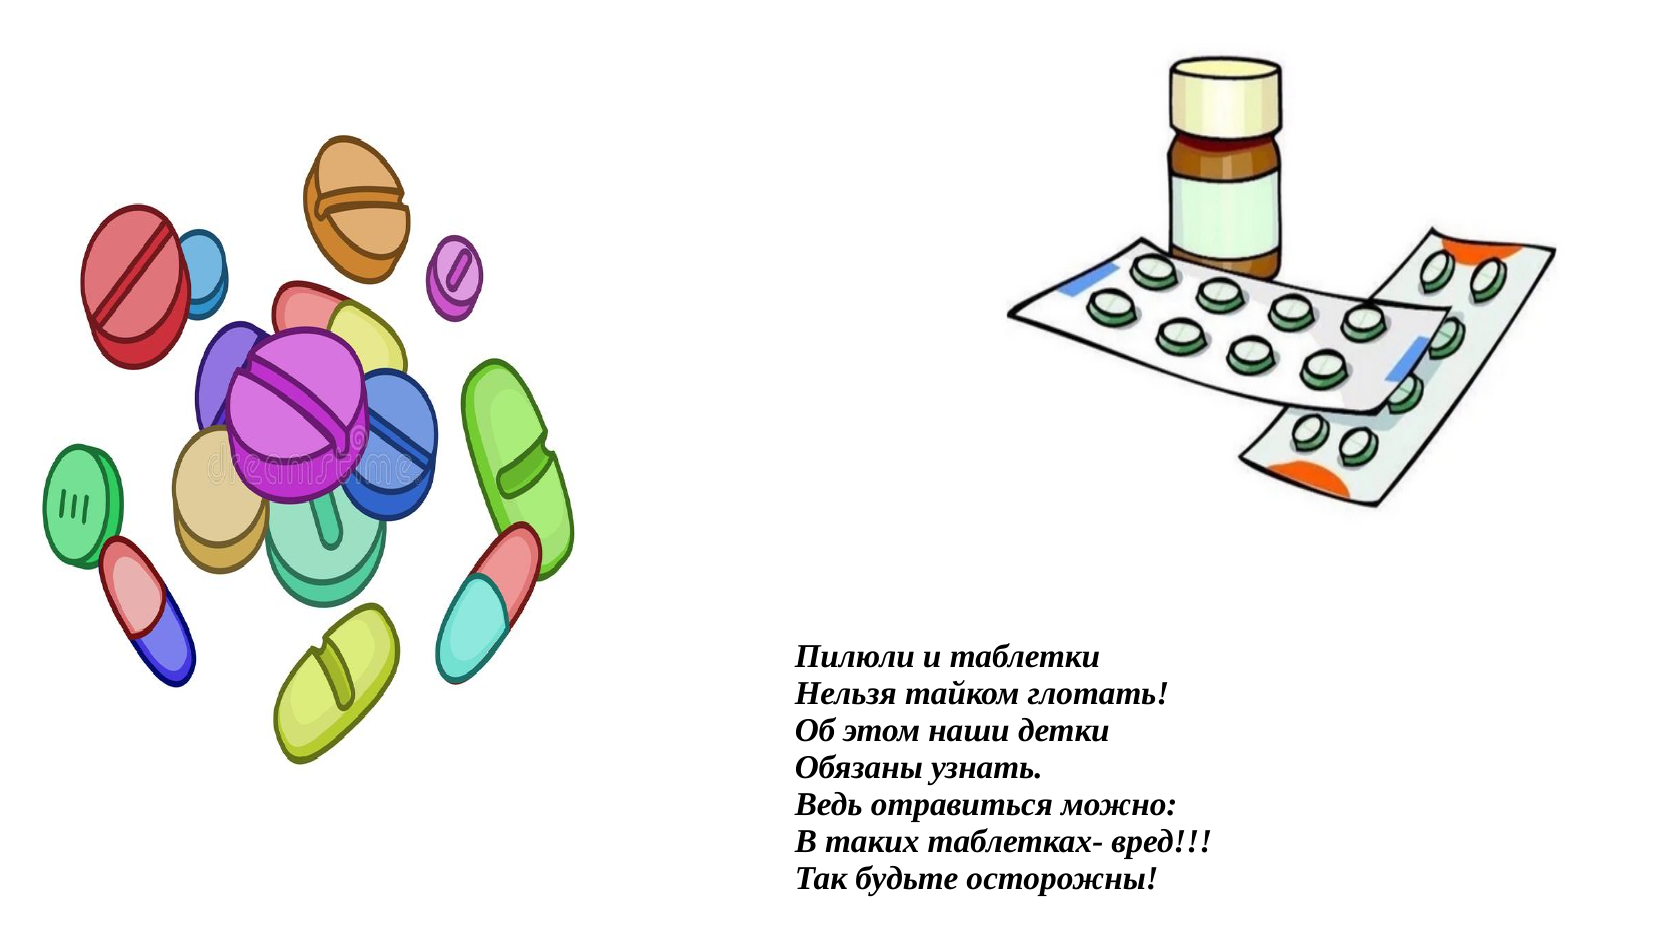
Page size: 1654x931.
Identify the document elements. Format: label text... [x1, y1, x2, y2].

picture [915, 12, 1648, 552]
picture [30, 119, 586, 780]
text_box Пилюли и таблетки Нельзя тайком глотать! Об этом наши детки Обязаны узнать. Ведь отравиться можно: В таких таблетках- вред!!! Так будьте осторожны! [780, 630, 1228, 905]
